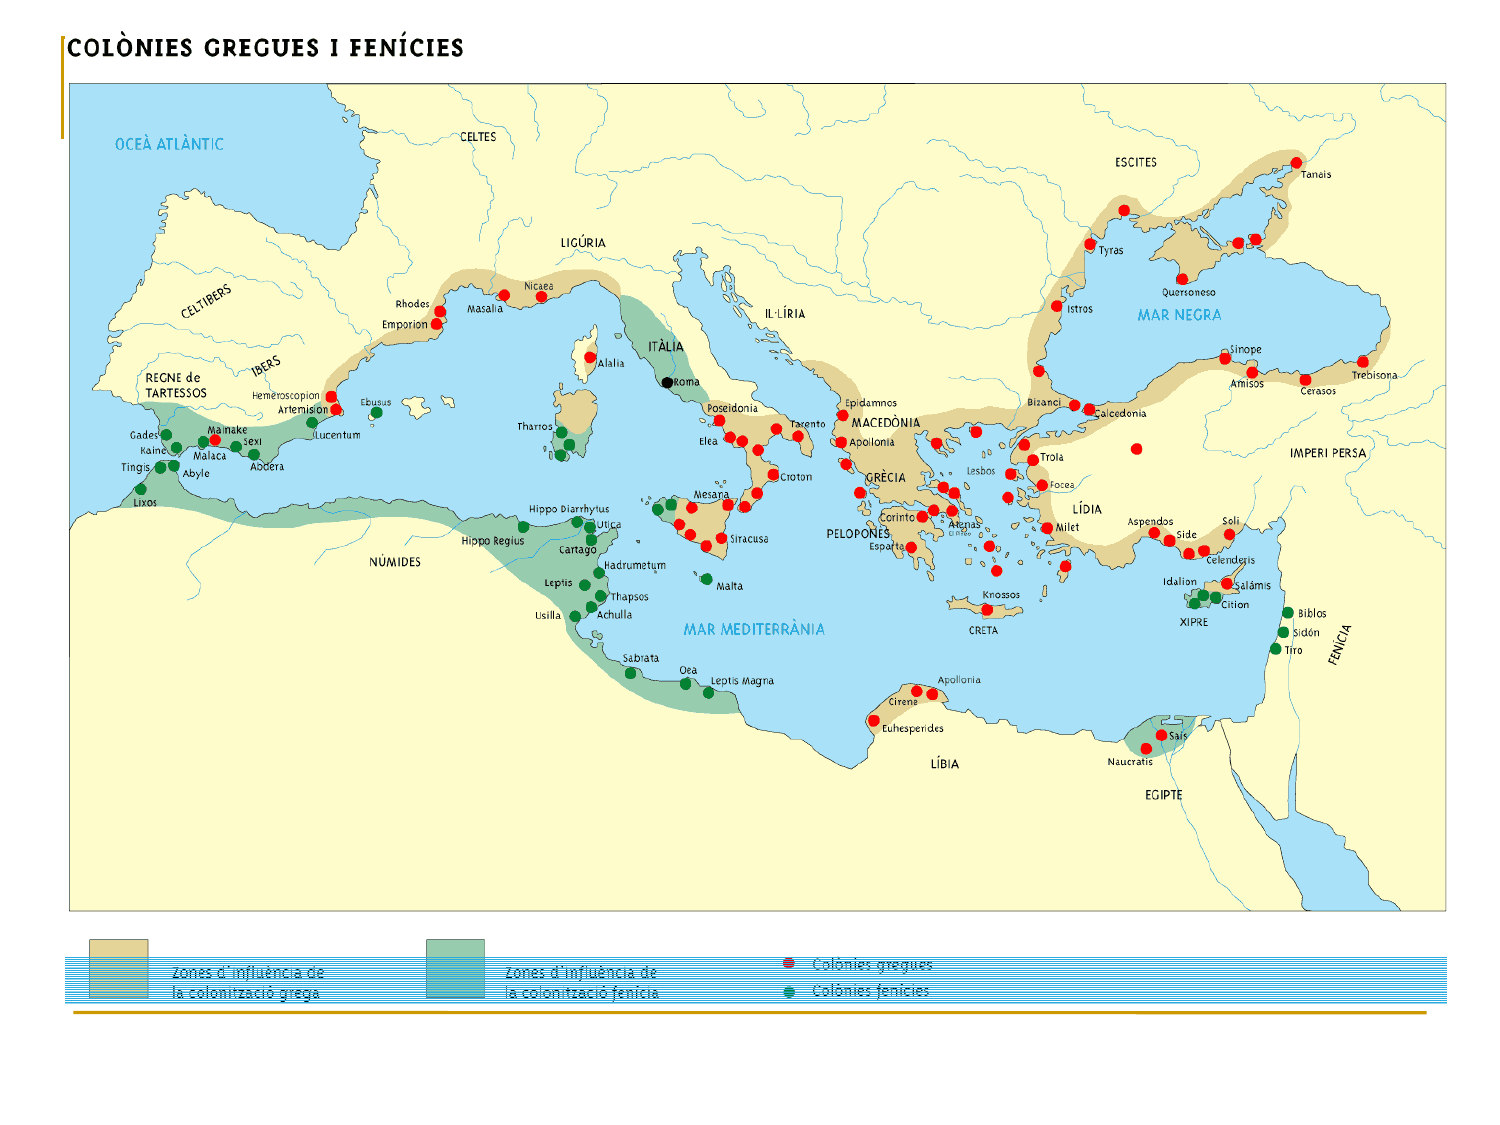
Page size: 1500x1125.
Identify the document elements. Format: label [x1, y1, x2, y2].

picture [65, 29, 1447, 1004]
